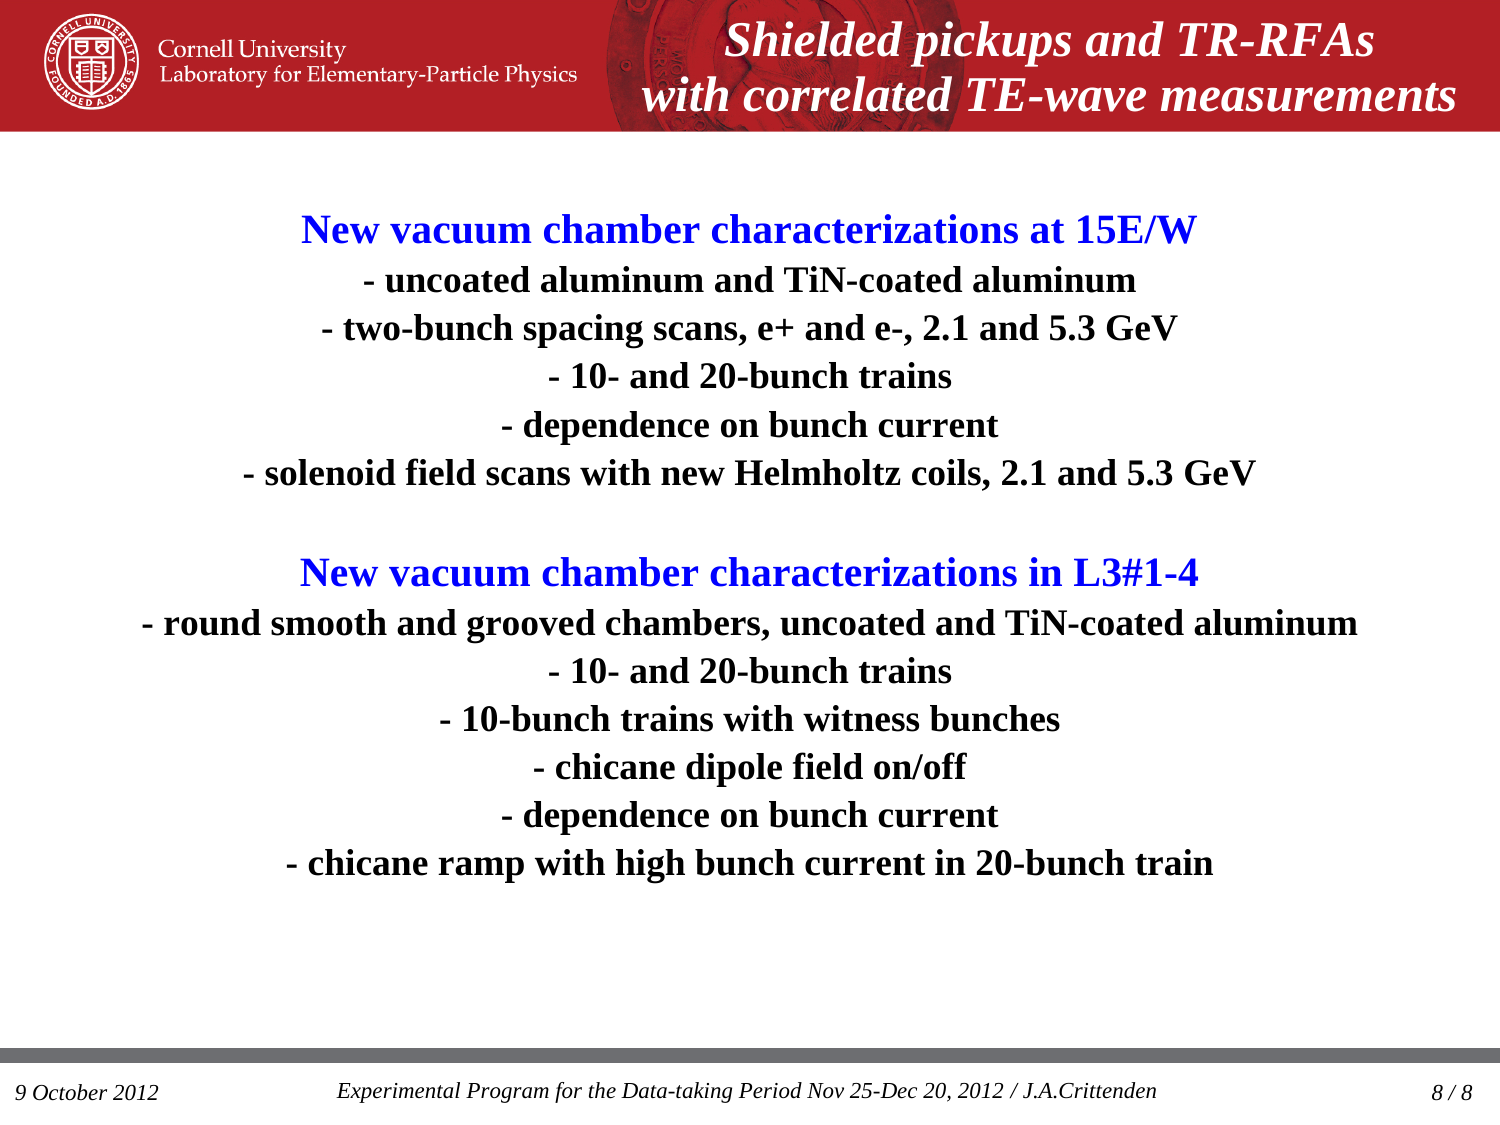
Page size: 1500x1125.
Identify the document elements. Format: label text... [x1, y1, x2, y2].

picture [0, 0, 1500, 132]
title New vacuum chamber characterizations at 15E/W - uncoated aluminum and TiN-coated aluminum - two-bunch spacing scans, e+ and e-, 2.1 and 5.3 GeV - 10- and 20-bunch trains - dependence on bunch current - solenoid field scans with new Helmholtz coils, 2.1 and 5.3 GeV New vacuum chamber characterizations in L3#1-4 - round smooth and grooved chambers, uncoated and TiN-coated aluminum - 10- and 20-bunch trains - 10-bunch trains with witness bunches - chicane dipole field on/off - dependence on bunch current - chicane ramp with high bunch current in 20-bunch train [0, 195, 1500, 978]
title Shielded pickups and TR-RFAs with correlated TE-wave measurements [600, 7, 1500, 128]
